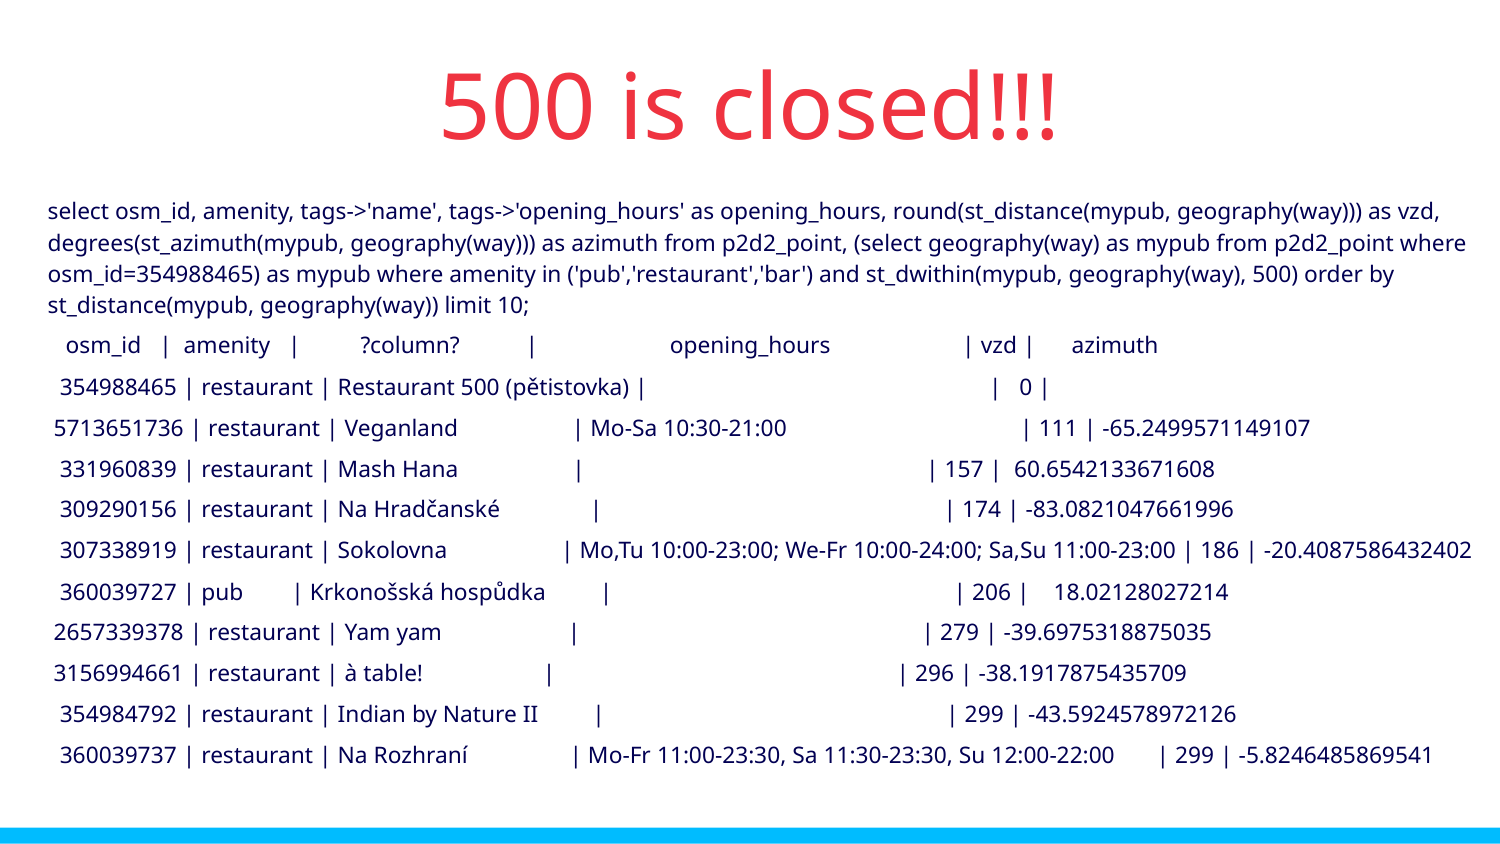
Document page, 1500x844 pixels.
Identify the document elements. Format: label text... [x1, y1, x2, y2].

title 500 is closed!!! [75, 33, 1425, 175]
list select osm_id, amenity, tags->'name', tags->'opening_hours' as opening_hours, round(st_distance(mypub, geography(way))) as vzd, degrees(st_azimuth(mypub, geography(way))) as azimuth from p2d2_point, (select geography(way) as mypub from p2d2_point where osm_id=354988465) as mypub where amenity in ('pub','restaurant','bar') and st_dwithin(mypub, geography(way), 500) order by st_distance(mypub, geography(way)) limit 10; osm_id | amenity | ?column? | opening_hours | vzd | azimuth 354988465 | restaurant | Restaurant 500 (pětistovka) | | 0 | 5713651736 | restaurant | Veganland | Mo-Sa 10:30-21:00 | 111 | -65.2499571149107 331960839 | restaurant | Mash Hana | | 157 | 60.6542133671608 309290156 | restaurant | Na Hradčanské | | 174 | -83.0821047661996 307338919 | restaurant | Sokolovna | Mo,Tu 10:00-23:00; We-Fr 10:00-24:00; Sa,Su 11:00-23:00 | 186 | -20.4087586432402 360039727 | pub | Krkonošská hospůdka | | 206 | 18.02128027214 2657339378 | restaurant | Yam yam | | 279 | -39.6975318875035 3156994661 | restaurant | à table! | | 296 | -38.1917875435709 354984792 | restaurant | Indian by Nature II | | 299 | -43.5924578972126 360039737 | restaurant | Na Rozhraní | Mo-Fr 11:00-23:30, Sa 11:30-23:30, Su 12:00-22:00 | 299 | -5.8246485869541 [23, 195, 1477, 804]
